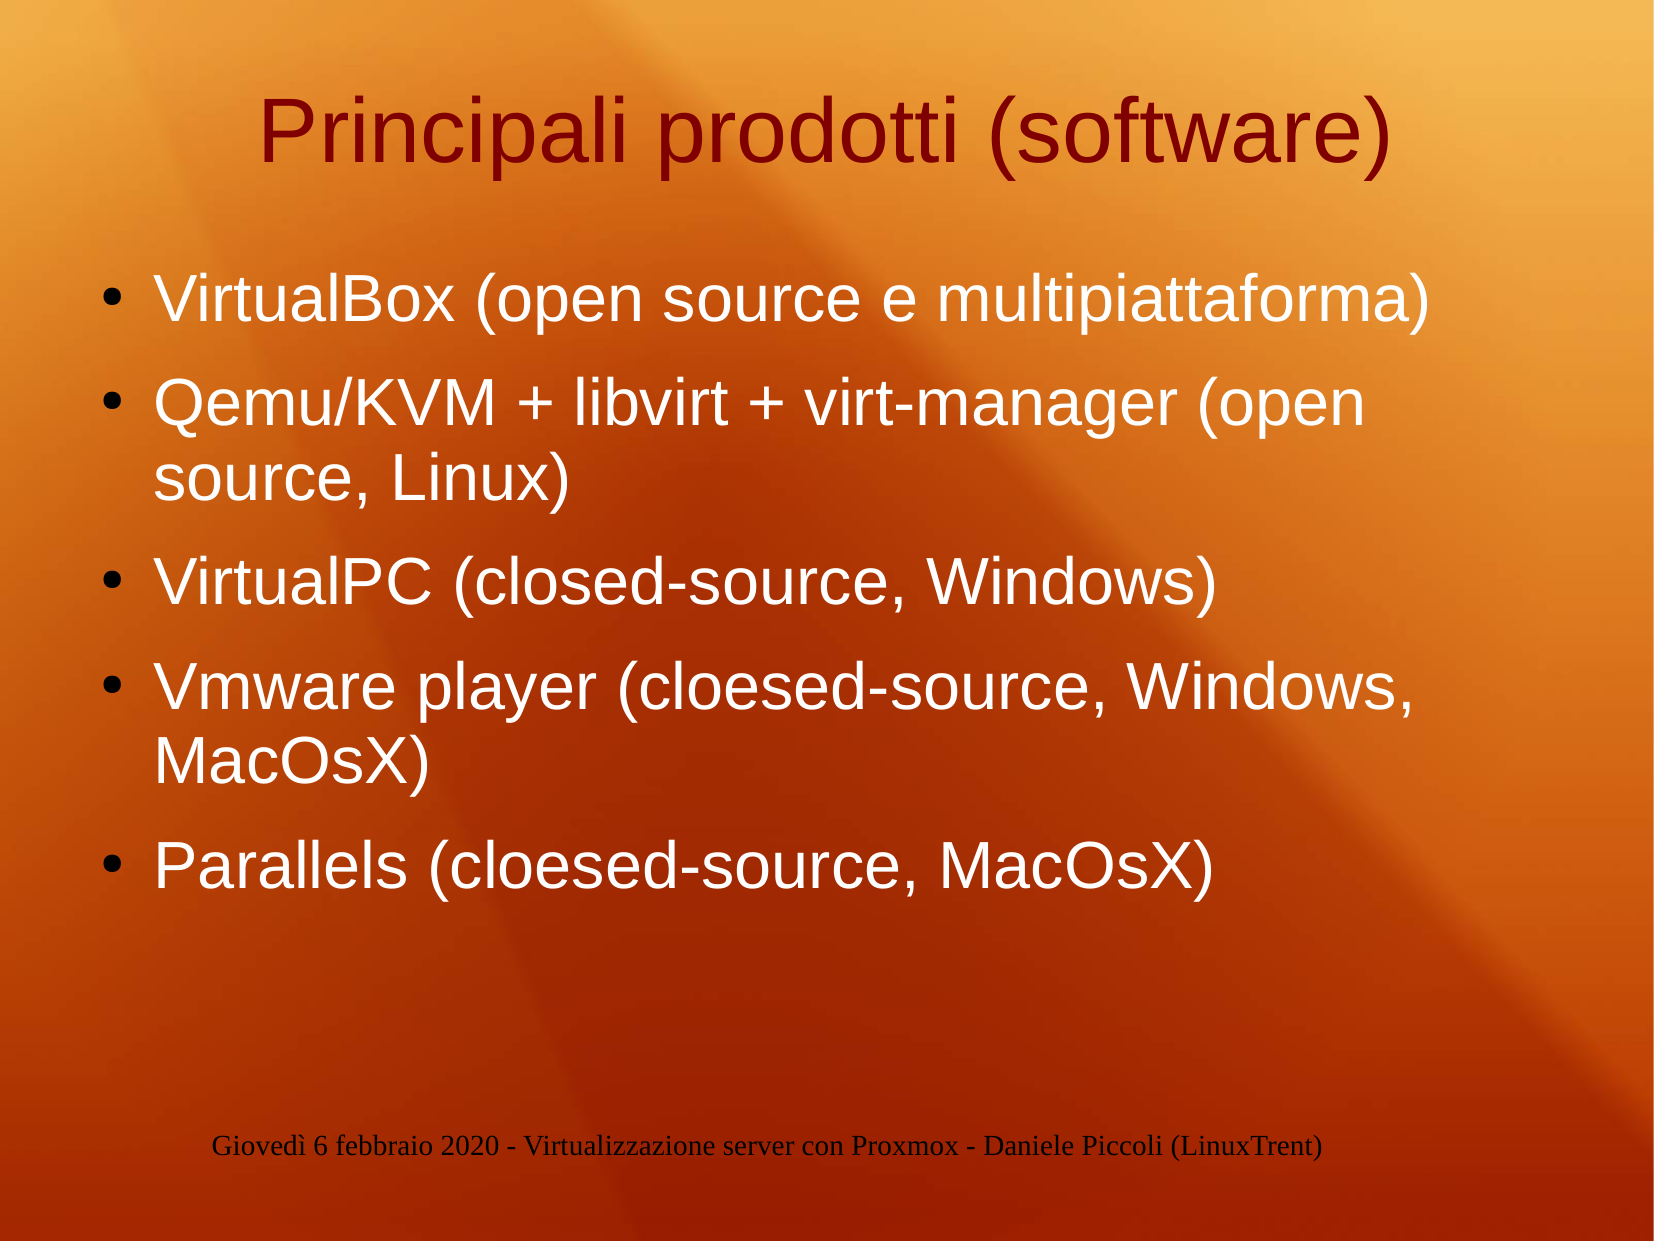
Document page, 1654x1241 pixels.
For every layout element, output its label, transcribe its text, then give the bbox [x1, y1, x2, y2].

picture [0, 0, 1654, 1241]
title Principali prodotti (software) [82, 49, 1571, 213]
list VirtualBox (open source e multipiattaforma) Qemu/KVM + libvirt + virt-manager (open source, Linux) VirtualPC (closed-source, Windows) Vmware player (cloesed-source, Windows, MacOsX) Parallels (cloesed-source, MacOsX) [82, 261, 1571, 981]
